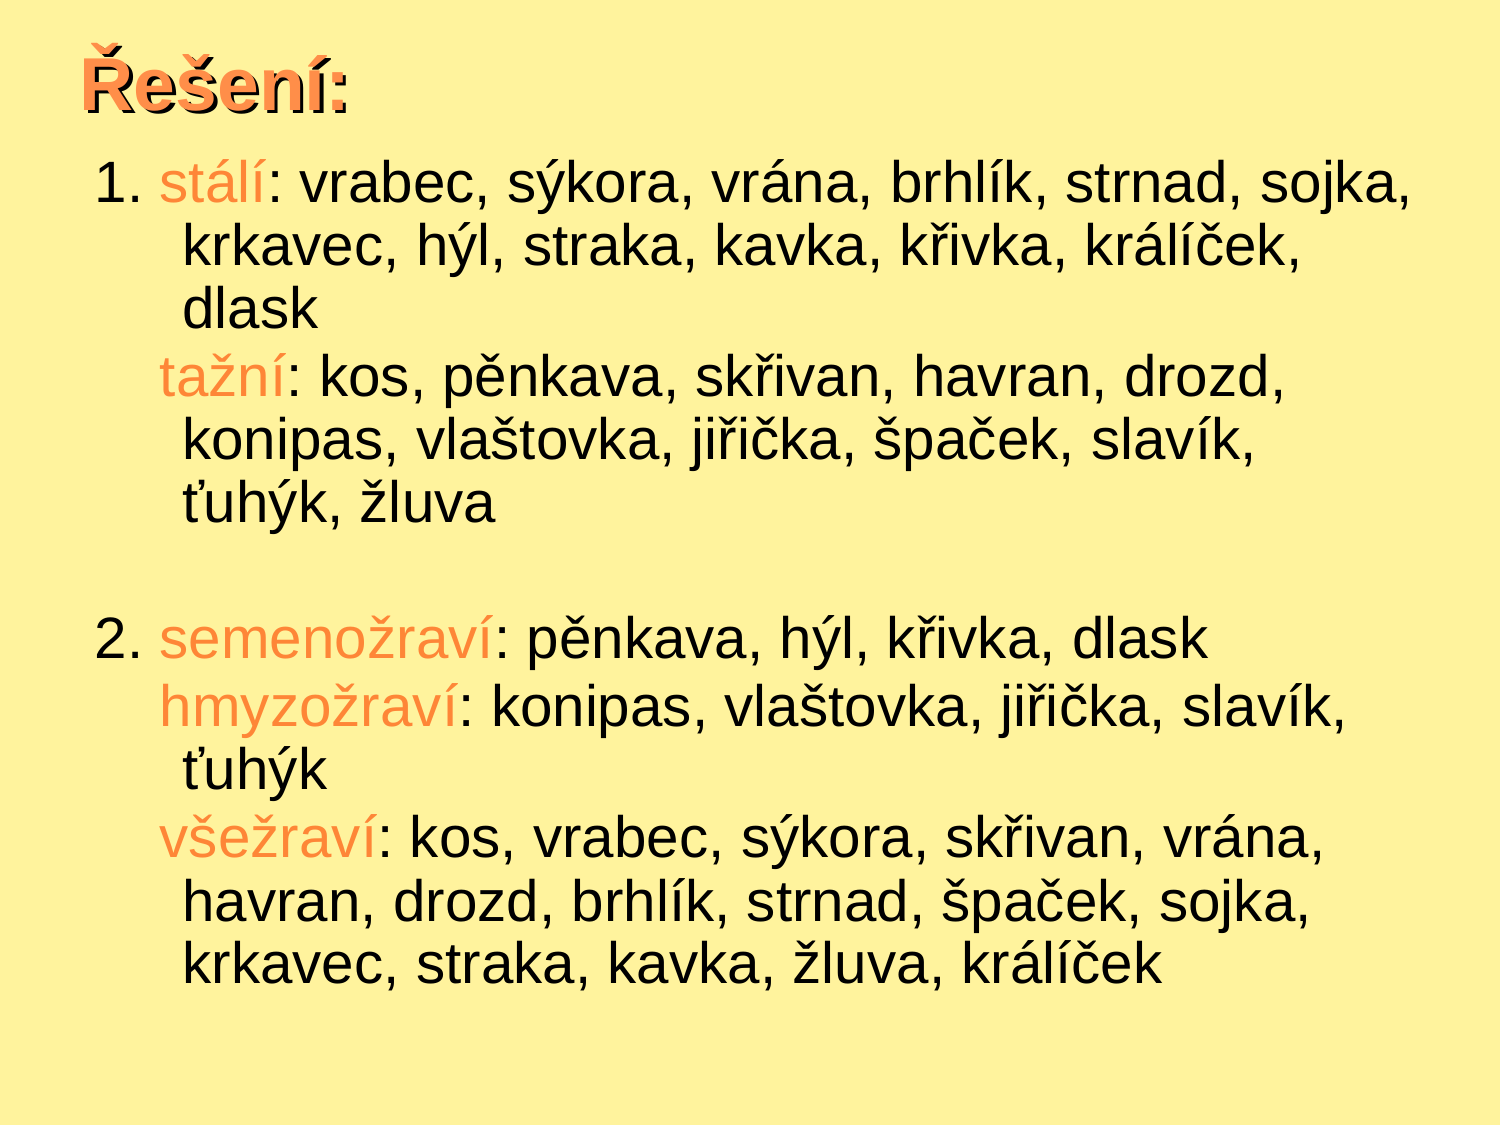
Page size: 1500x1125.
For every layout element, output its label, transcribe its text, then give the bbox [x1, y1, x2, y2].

list 1. stálí: vrabec, sýkora, vrána, brhlík, strnad, sojka, krkavec, hýl, straka, kavka, křivka, králíček, dlask tažní: kos, pěnkava, skřivan, havran, drozd, konipas, vlaštovka, jiřička, špaček, slavík, ťuhýk, žluva 2. semenožraví: pěnkava, hýl, křivka, dlask hmyzožraví: konipas, vlaštovka, jiřička, slavík, ťuhýk všežraví: kos, vrabec, sýkora, skřivan, vrána, havran, drozd, brhlík, strnad, špaček, sojka, krkavec, straka, kavka, žluva, králíček [64, 137, 1447, 1125]
title Řešení: [64, 0, 1408, 133]
